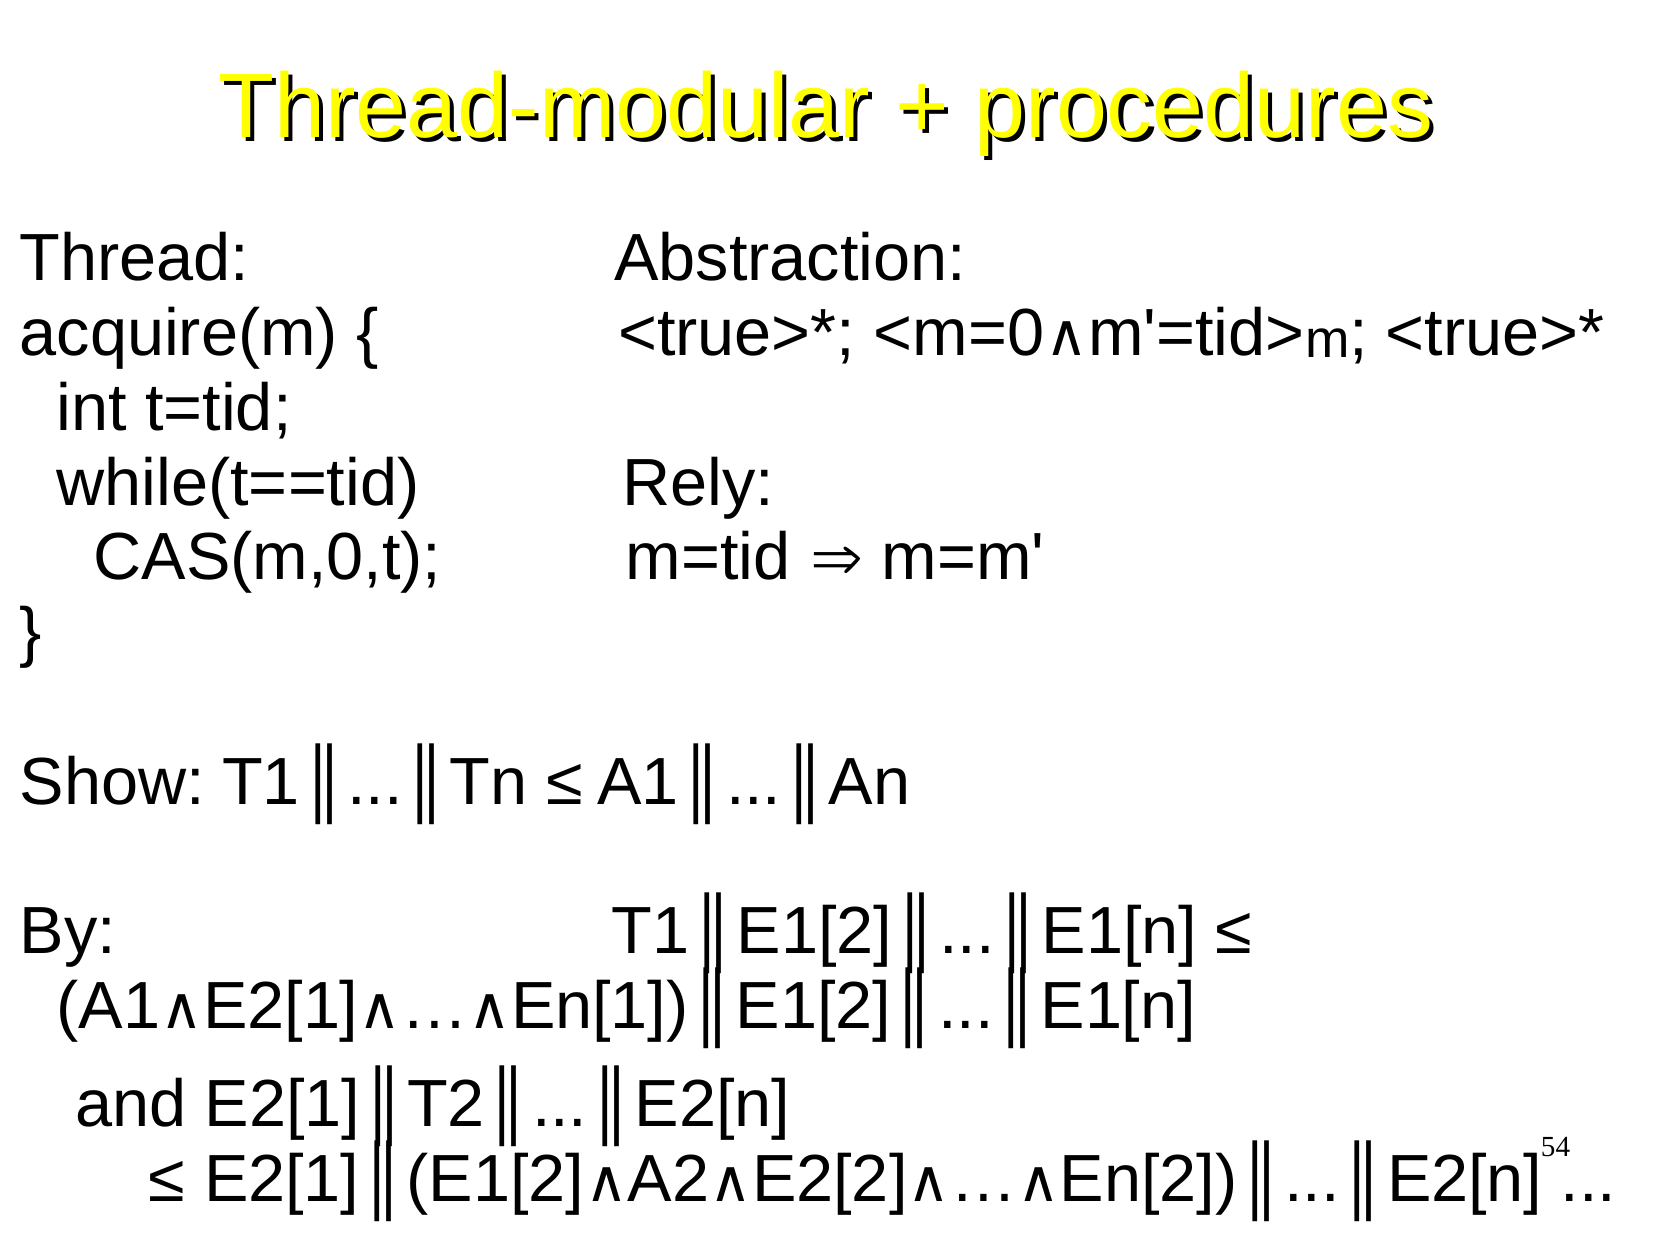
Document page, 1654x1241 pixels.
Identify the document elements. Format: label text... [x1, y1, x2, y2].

subtitle Thread: Abstraction: acquire(m) { <true>*; <m=0∧m'=tid>m; <true>* int t=tid; while(t==tid) Rely: CAS(m,0,t); m=tid ⇒ m=m' } Show: T1║...║Tn ≤ A1║...║An By: T1║E1[2]║...║E1[n] ≤ (A1∧E2[1]∧…∧En[1])║E1[2]║...║E1[n] and E2[1]║T2║...║E2[n] ≤ E2[1]║(E1[2]∧A2∧E2[2]∧…∧En[2])║...║E2[n] ... [19, 195, 1636, 1241]
title Thread-modular + procedures [82, 2, 1571, 195]
